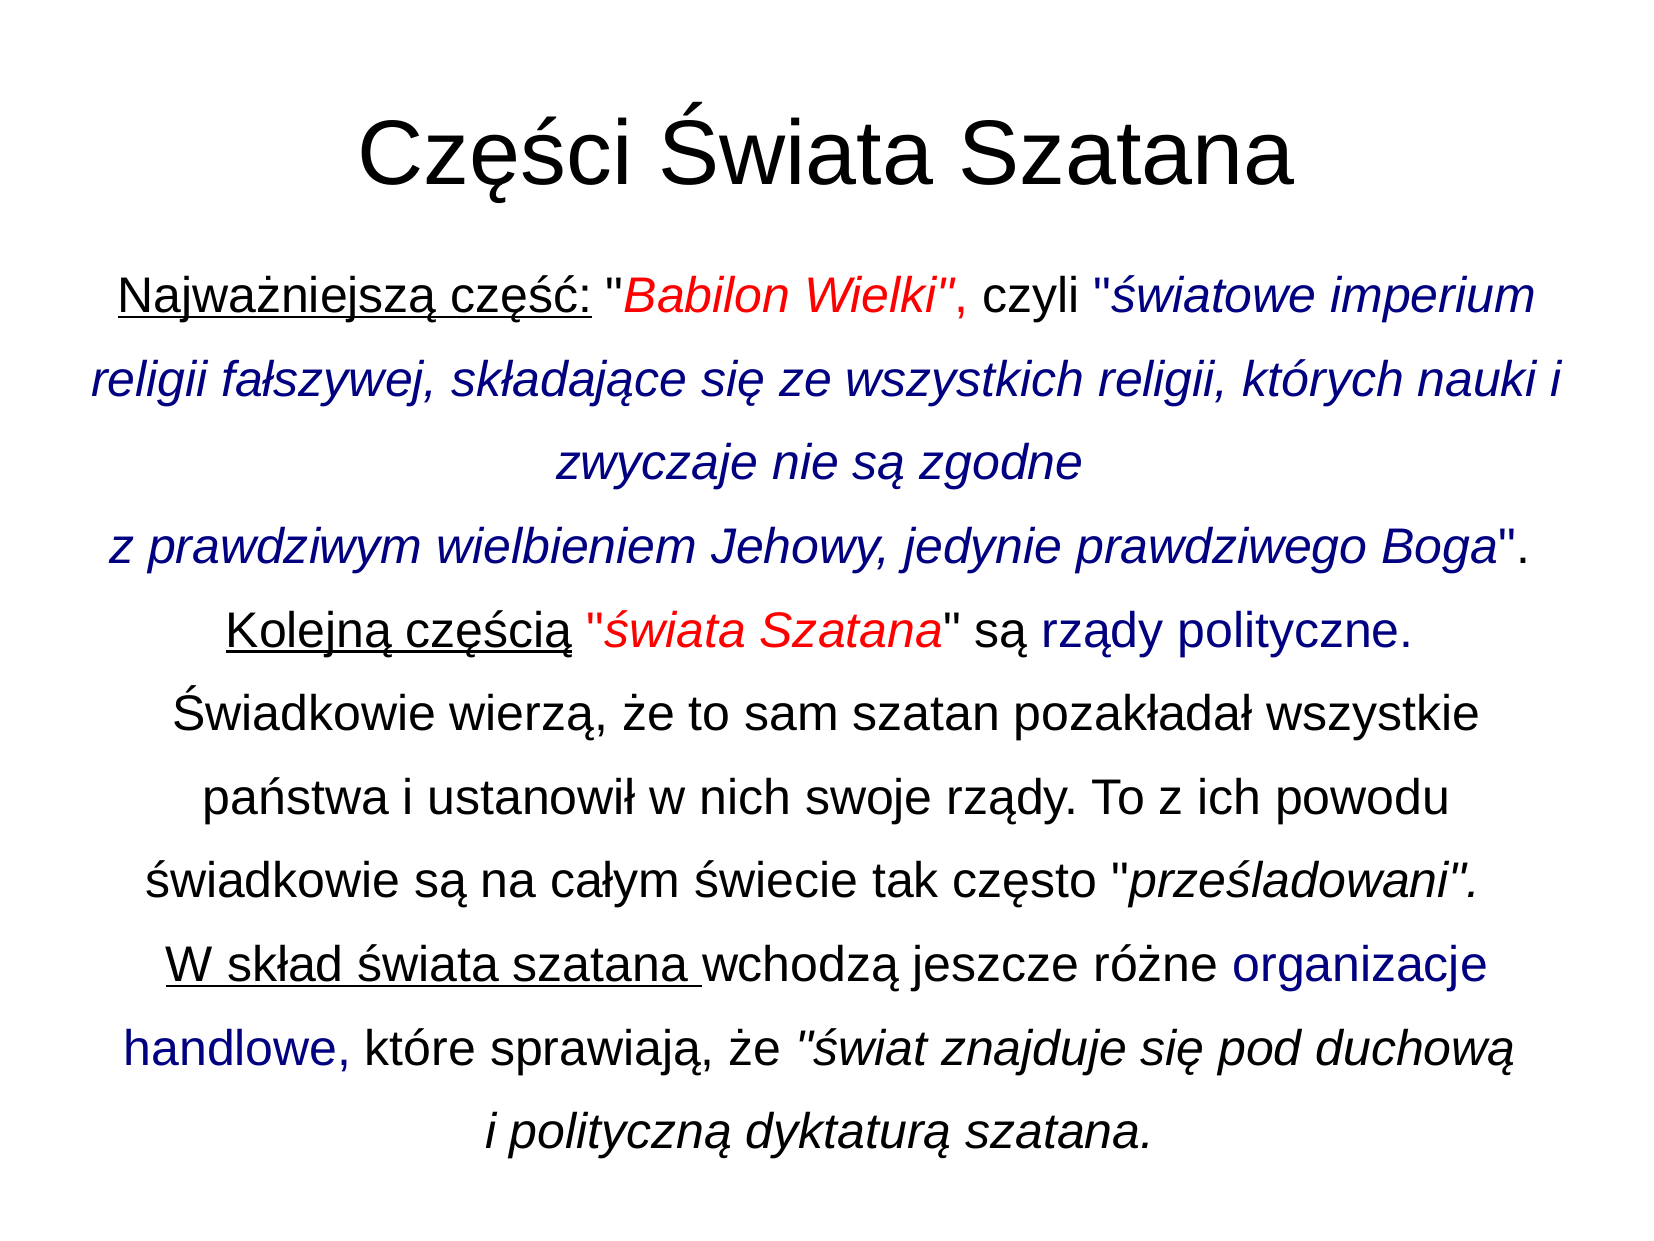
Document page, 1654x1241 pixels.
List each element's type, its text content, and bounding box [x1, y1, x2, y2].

title Części Świata Szatana [82, 56, 1571, 250]
subtitle Najważniejszą część: "Babilon Wielki", czyli "światowe imperium religii fałszywej, składające się ze wszystkich religii, których nauki i zwyczaje nie są zgodne z prawdziwym wielbieniem Jehowy, jedynie prawdziwego Boga". Kolejną częścią "świata Szatana" są rządy polityczne. Świadkowie wierzą, że to sam szatan pozakładał wszystkie państwa i ustanowił w nich swoje rządy. To z ich powodu świadkowie są na całym świecie tak często "prześladowani". W skład świata szatana wchodzą jeszcze różne organizacje handlowe, które sprawiają, że "świat znajduje się pod duchową i polityczną dyktaturą szatana. [82, 253, 1571, 1146]
